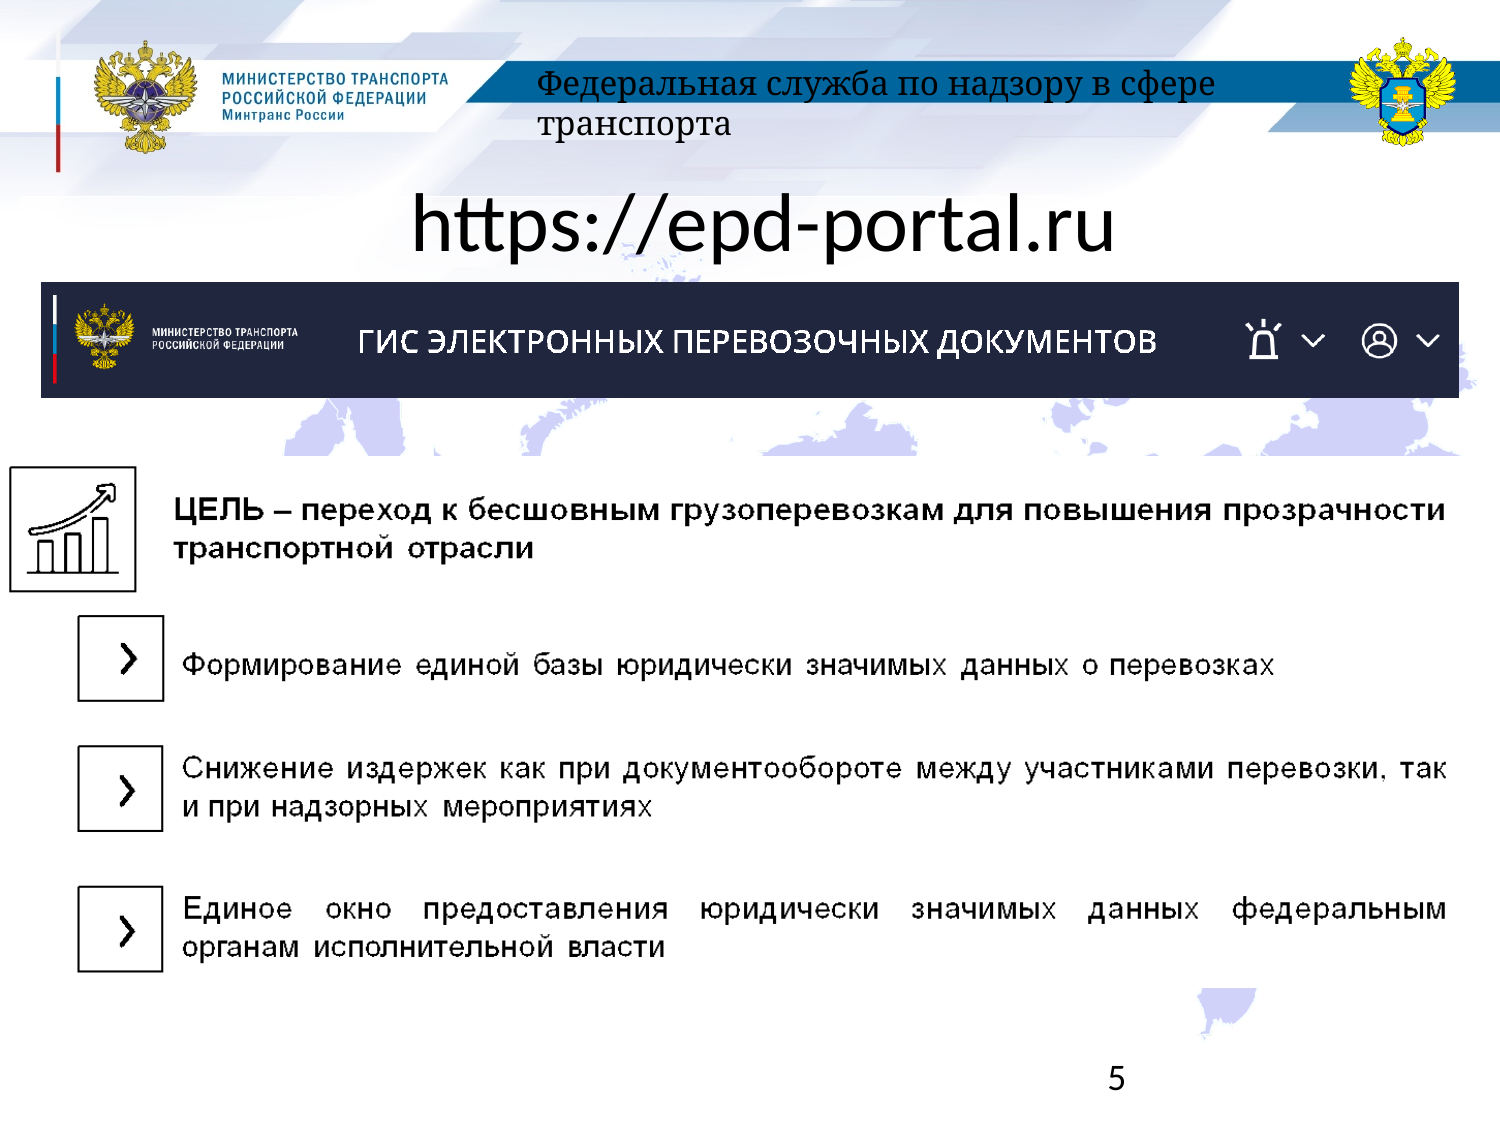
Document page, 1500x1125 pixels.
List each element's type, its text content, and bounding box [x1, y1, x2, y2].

picture [0, 0, 1500, 1125]
text_box [20, 196, 1500, 1051]
text_box Федеральная служба по надзору в сфере транспорта [522, 54, 1350, 150]
picture [41, 282, 1459, 398]
slide_number <номер> [1092, 1045, 1468, 1124]
text_box https://epd-portal.ru [395, 160, 1133, 276]
